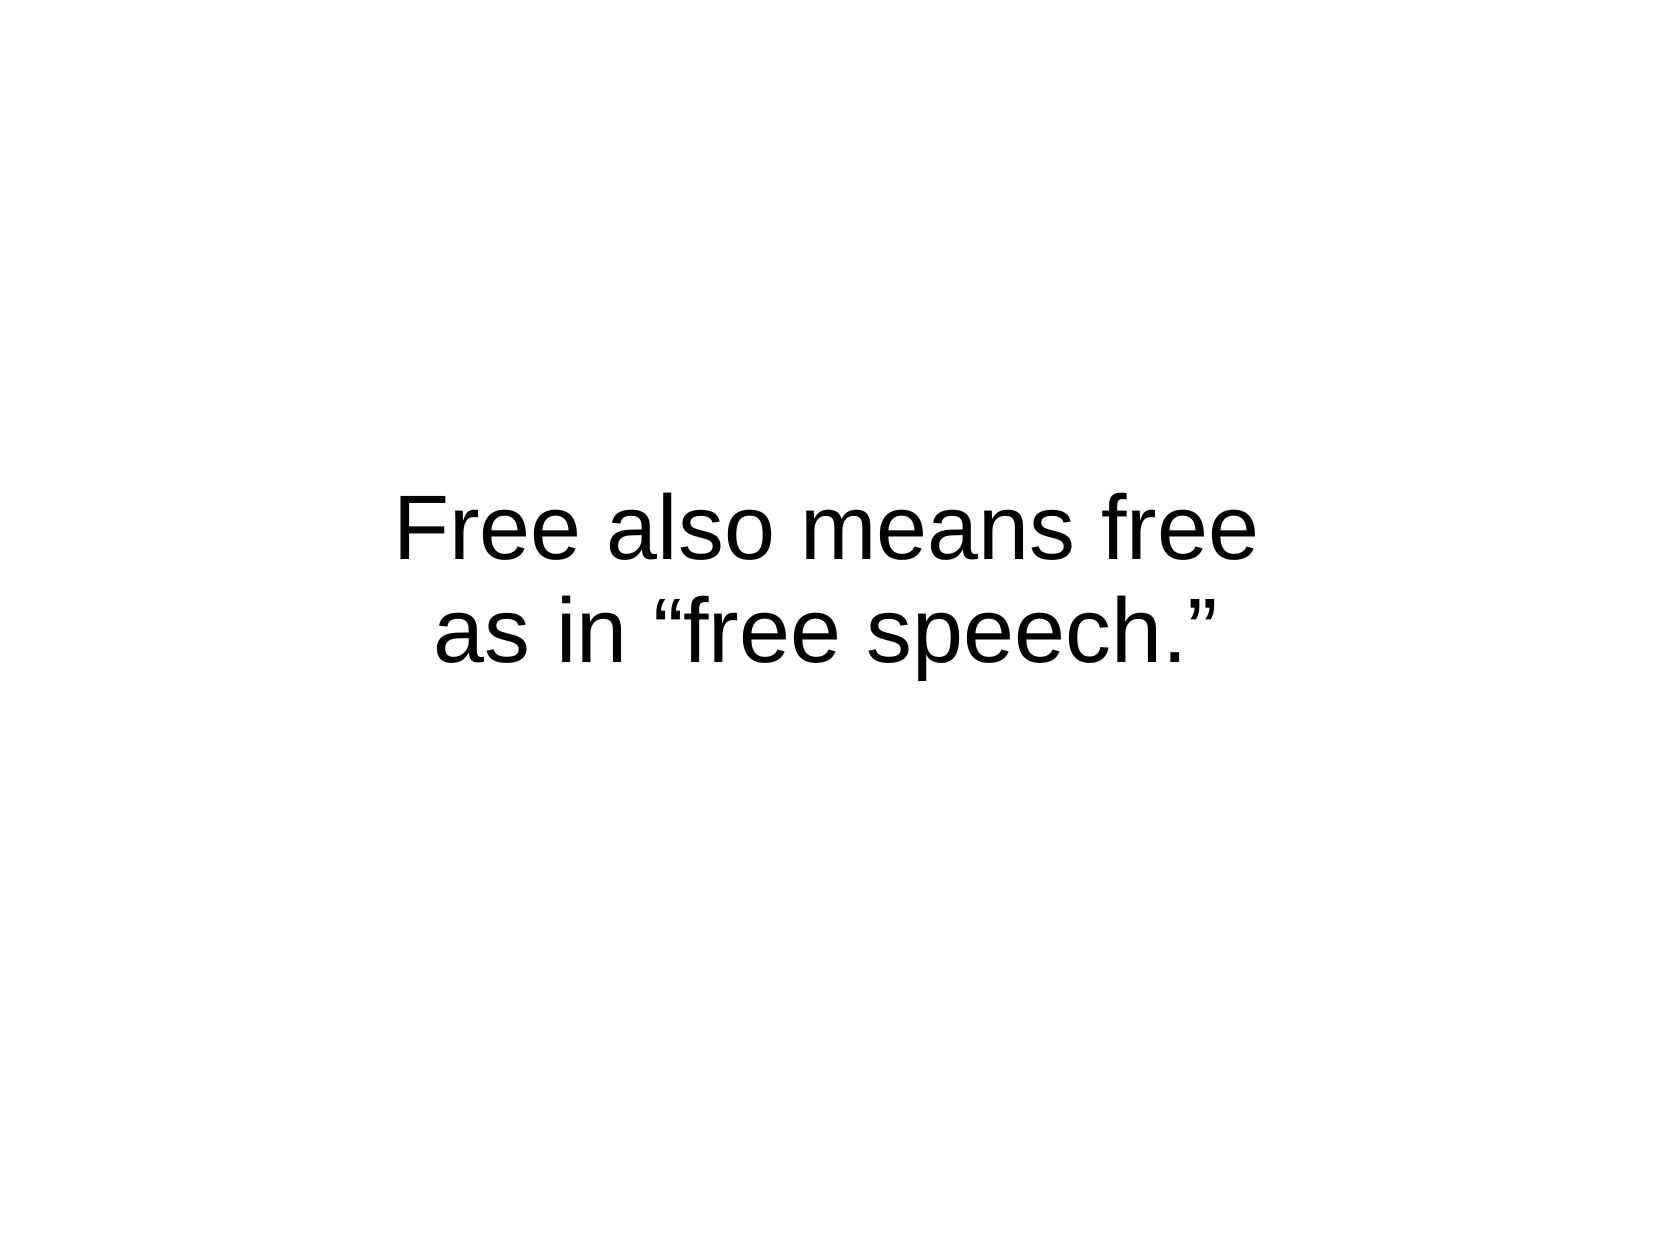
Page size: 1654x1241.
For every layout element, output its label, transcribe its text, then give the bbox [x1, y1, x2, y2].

title Free also means free as in “free speech.” [82, 56, 1571, 1102]
